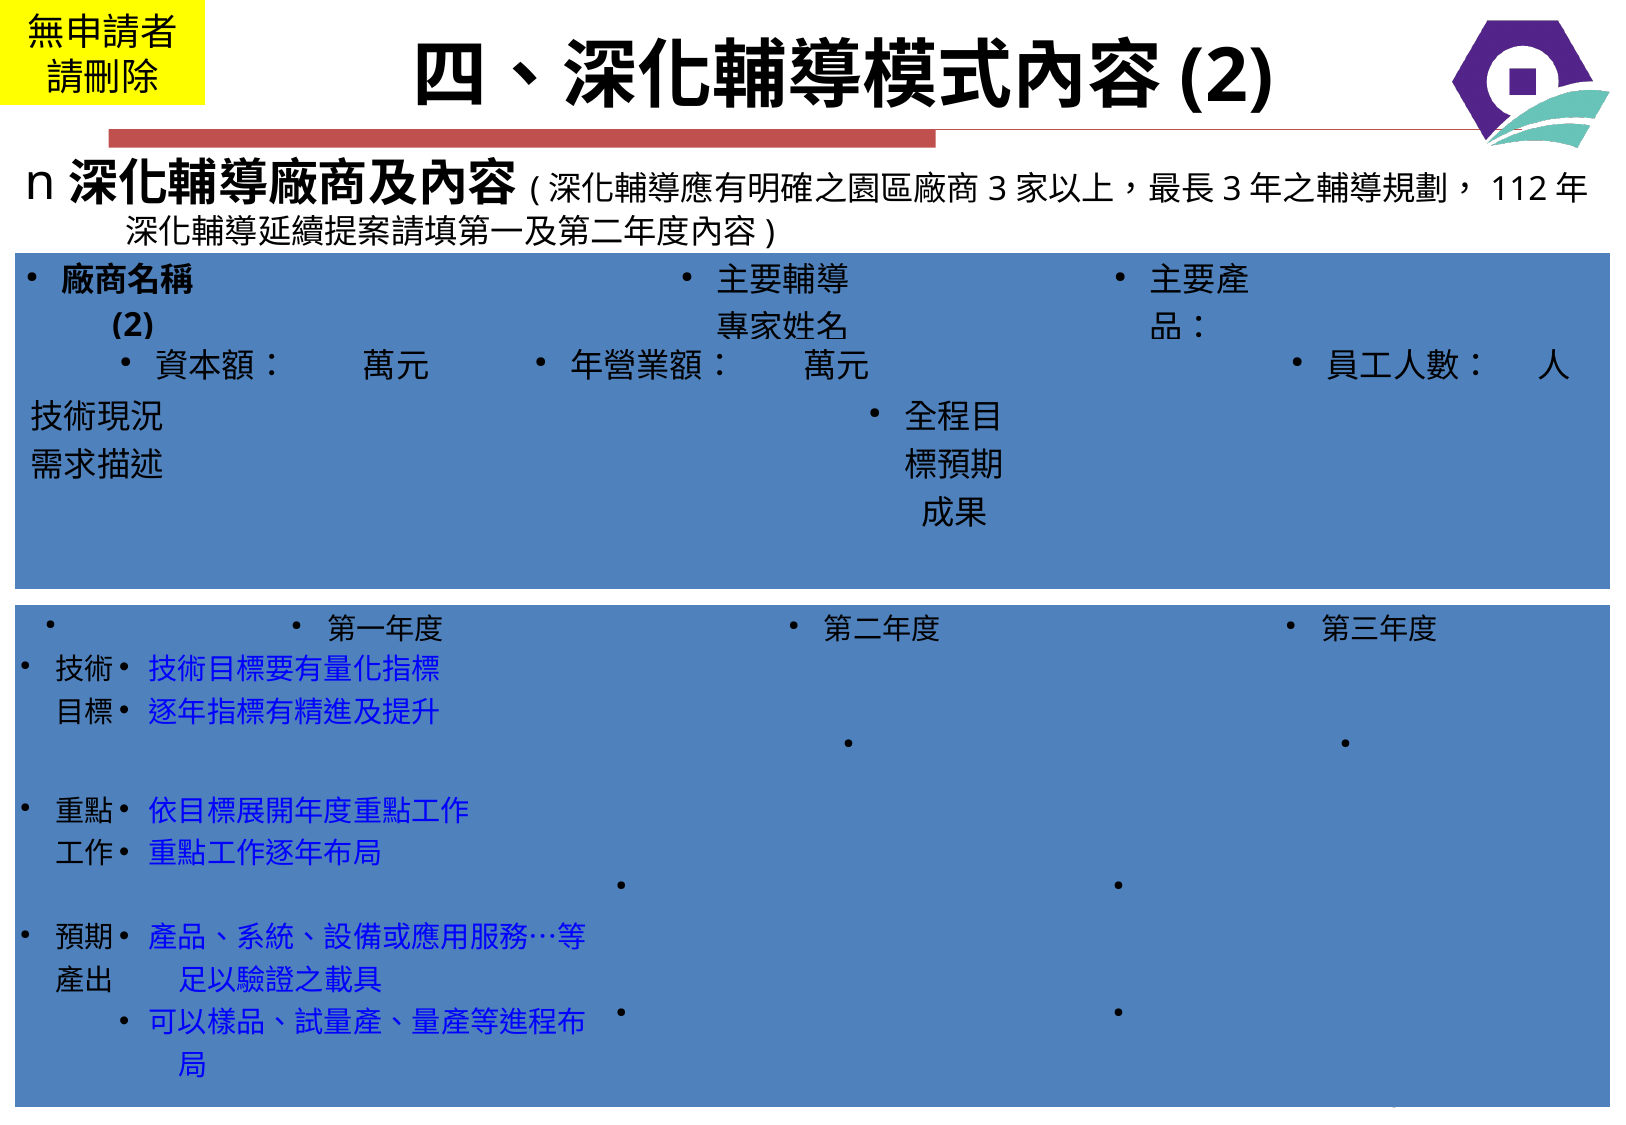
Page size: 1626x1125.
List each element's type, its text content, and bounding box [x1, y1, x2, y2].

text_box 無申請者請刪除 [0, 0, 205, 105]
table_cell 資本額： 萬元 [15, 339, 535, 390]
table_cell 產品、系統、設備或應用服務…等足以驗證之載具 可以樣品、試量產、量產等進程布局 [119, 914, 616, 1107]
table_cell 全程目標預期成果 [855, 390, 1018, 589]
table_cell 重點工作 [15, 787, 119, 914]
table_header 第三年度 [1113, 605, 1610, 645]
table_cell 依目標展開年度重點工作 重點工作逐年布局 [119, 787, 616, 914]
table_cell 技術目標 [15, 645, 119, 787]
table_header [855, 258, 1114, 339]
table_cell [1113, 787, 1610, 914]
table_cell 員工人數： 人 [1292, 339, 1610, 390]
table_cell 預期產出 [15, 914, 119, 1107]
table_header 主要產品： [1114, 258, 1292, 339]
table_cell [616, 645, 1113, 787]
table_header 第一年度 [119, 605, 616, 645]
table_cell [1018, 390, 1610, 589]
table_cell [616, 787, 1113, 914]
table_cell [1113, 914, 1610, 1107]
text_box 四、深化輔導模式內容(2) [0, 18, 1625, 125]
table_cell [180, 390, 855, 589]
table_cell [1113, 645, 1610, 787]
text_box 深化輔導廠商及內容(深化輔導應有明確之園區廠商3家以上，最長3年之輔導規劃，112年深化輔導延續提案請填第一及第二年度內容) [10, 143, 1625, 258]
table_cell 技術現況需求描述 [15, 390, 180, 589]
table_header 廠商名稱(2) [15, 258, 215, 339]
table_cell [616, 914, 1113, 1107]
table_header [1292, 258, 1610, 339]
table_cell 年營業額： 萬元 [535, 339, 1292, 390]
table_cell 技術目標要有量化指標 逐年指標有精進及提升 [119, 645, 616, 787]
table_header [15, 605, 119, 645]
table_header [215, 258, 676, 339]
table_header 主要輔導專家姓名 [676, 258, 855, 339]
table_header 第二年度 [616, 605, 1113, 645]
